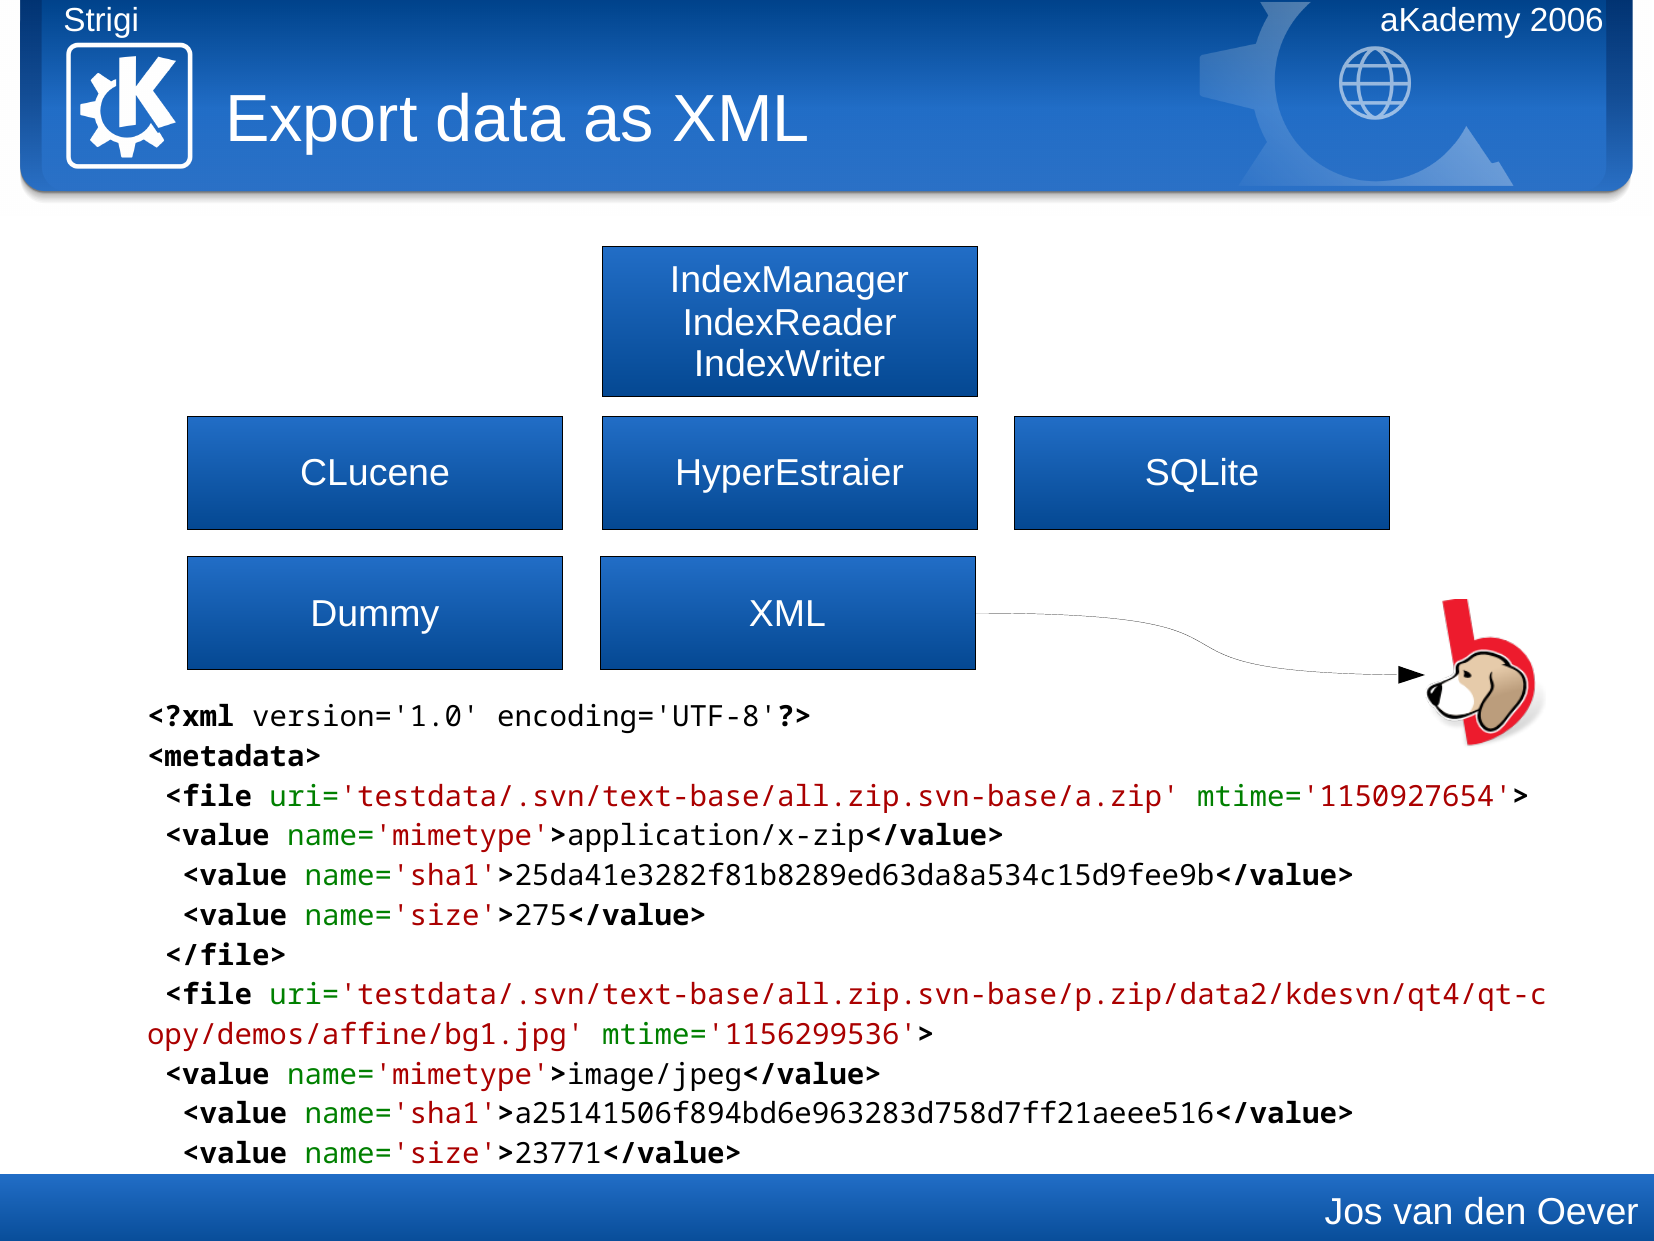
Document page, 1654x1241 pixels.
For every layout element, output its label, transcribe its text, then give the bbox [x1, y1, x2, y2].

picture [1425, 599, 1546, 751]
text_box Dummy [187, 556, 563, 670]
title Export data as XML [225, 49, 1571, 188]
text_box CLucene [187, 416, 563, 530]
text_box XML [600, 556, 976, 670]
picture [0, 0, 1652, 216]
text_box SQLite [1014, 416, 1390, 530]
text_box HyperEstraier [602, 416, 978, 530]
text_box <?xml version='1.0' encoding='UTF-8'?> <metadata> <file uri='testdata/.svn/text-base/all.zip.svn-base/a.zip' mtime='1150927654'> <value name='mimetype'>application/x-zip</value> <value name='sha1'>25da41e3282f81b8289ed63da8a534c15d9fee9b</value> <value name='size'>275</value> </file> <file uri='testdata/.svn/text-base/all.zip.svn-base/p.zip/data2/kdesvn/qt4/qt-c opy/demos/affine/bg1.jpg' mtime='1156299536'> <value name='mimetype'>image/jpeg</value> <value name='sha1'>a25141506f894bd6e963283d758d7ff21aeee516</value> <value name='size'>23771</value> [132, 687, 1562, 1165]
text_box IndexManager IndexReader IndexWriter [602, 246, 978, 397]
